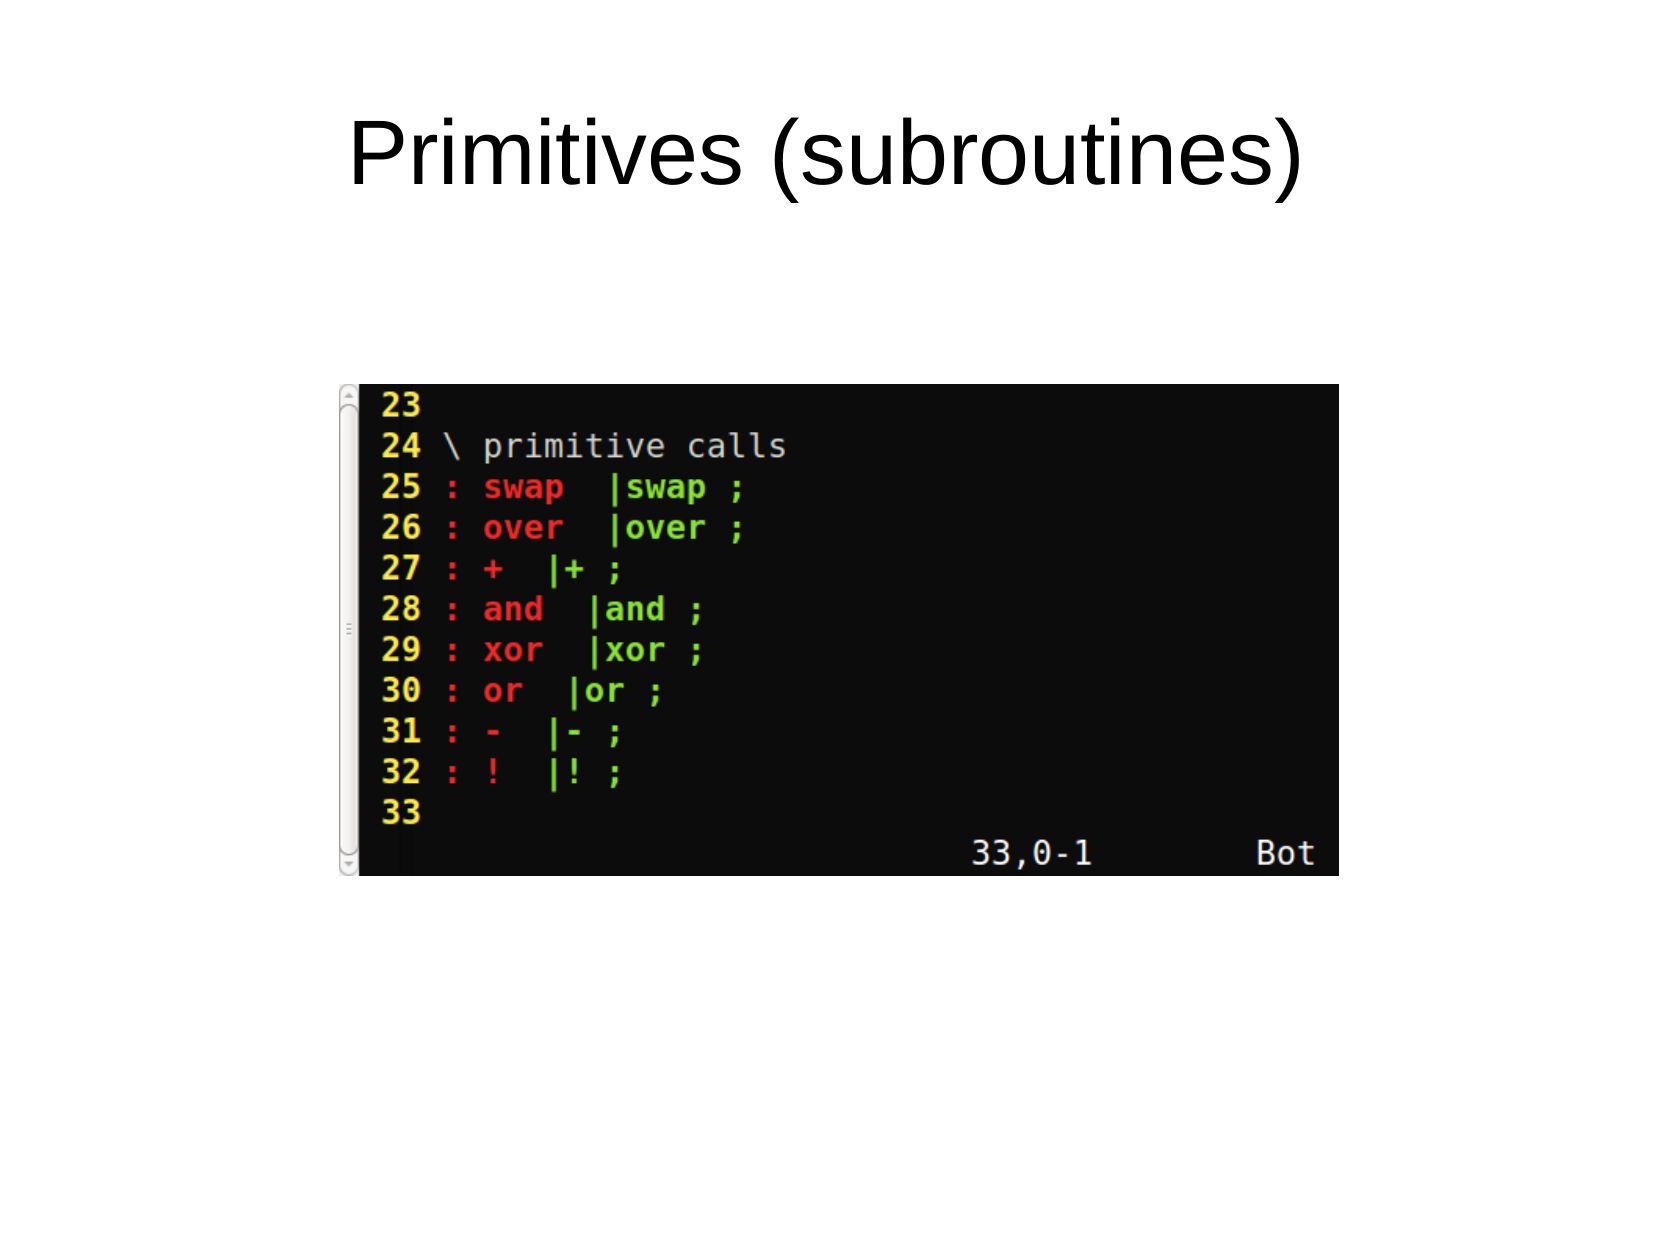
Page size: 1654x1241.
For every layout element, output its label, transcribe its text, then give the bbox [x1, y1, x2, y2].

chart [82, 290, 1571, 1109]
title Primitives (subroutines) [82, 56, 1571, 250]
picture [339, 384, 1339, 876]
